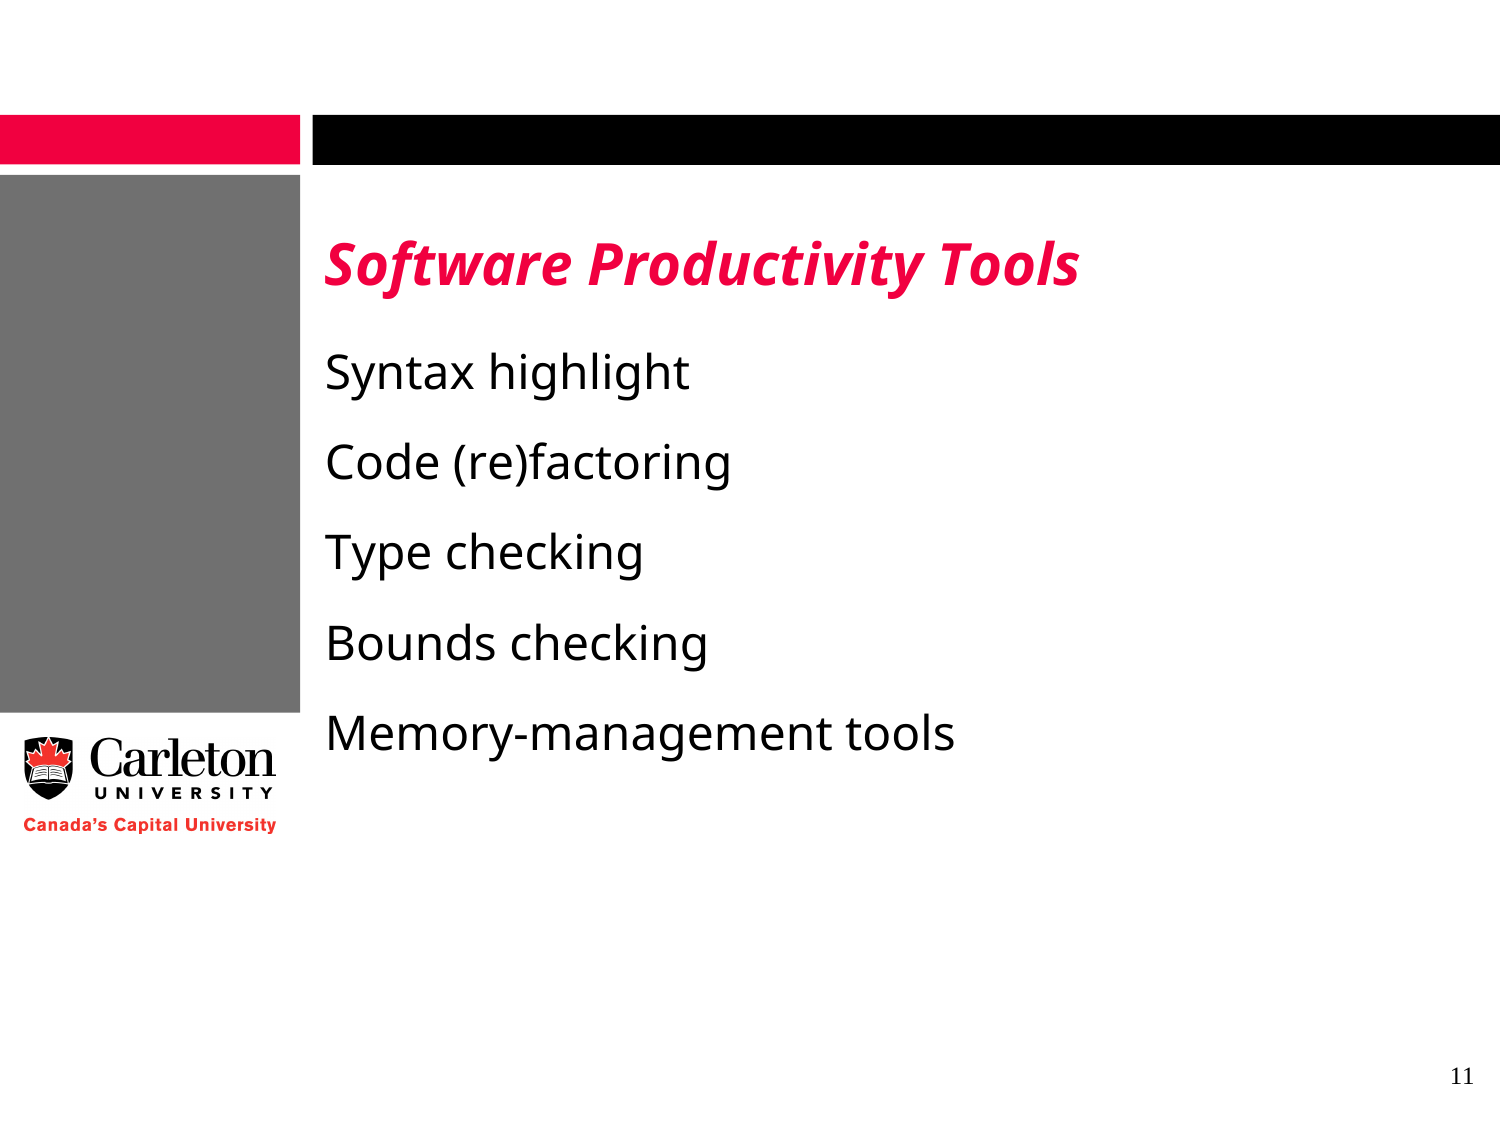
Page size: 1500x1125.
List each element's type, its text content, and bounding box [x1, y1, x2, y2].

list Syntax highlight Code (re)factoring Type checking Bounds checking Memory-management tools [324, 324, 1450, 1036]
picture [24, 737, 276, 834]
title Software Productivity Tools [324, 194, 1450, 324]
